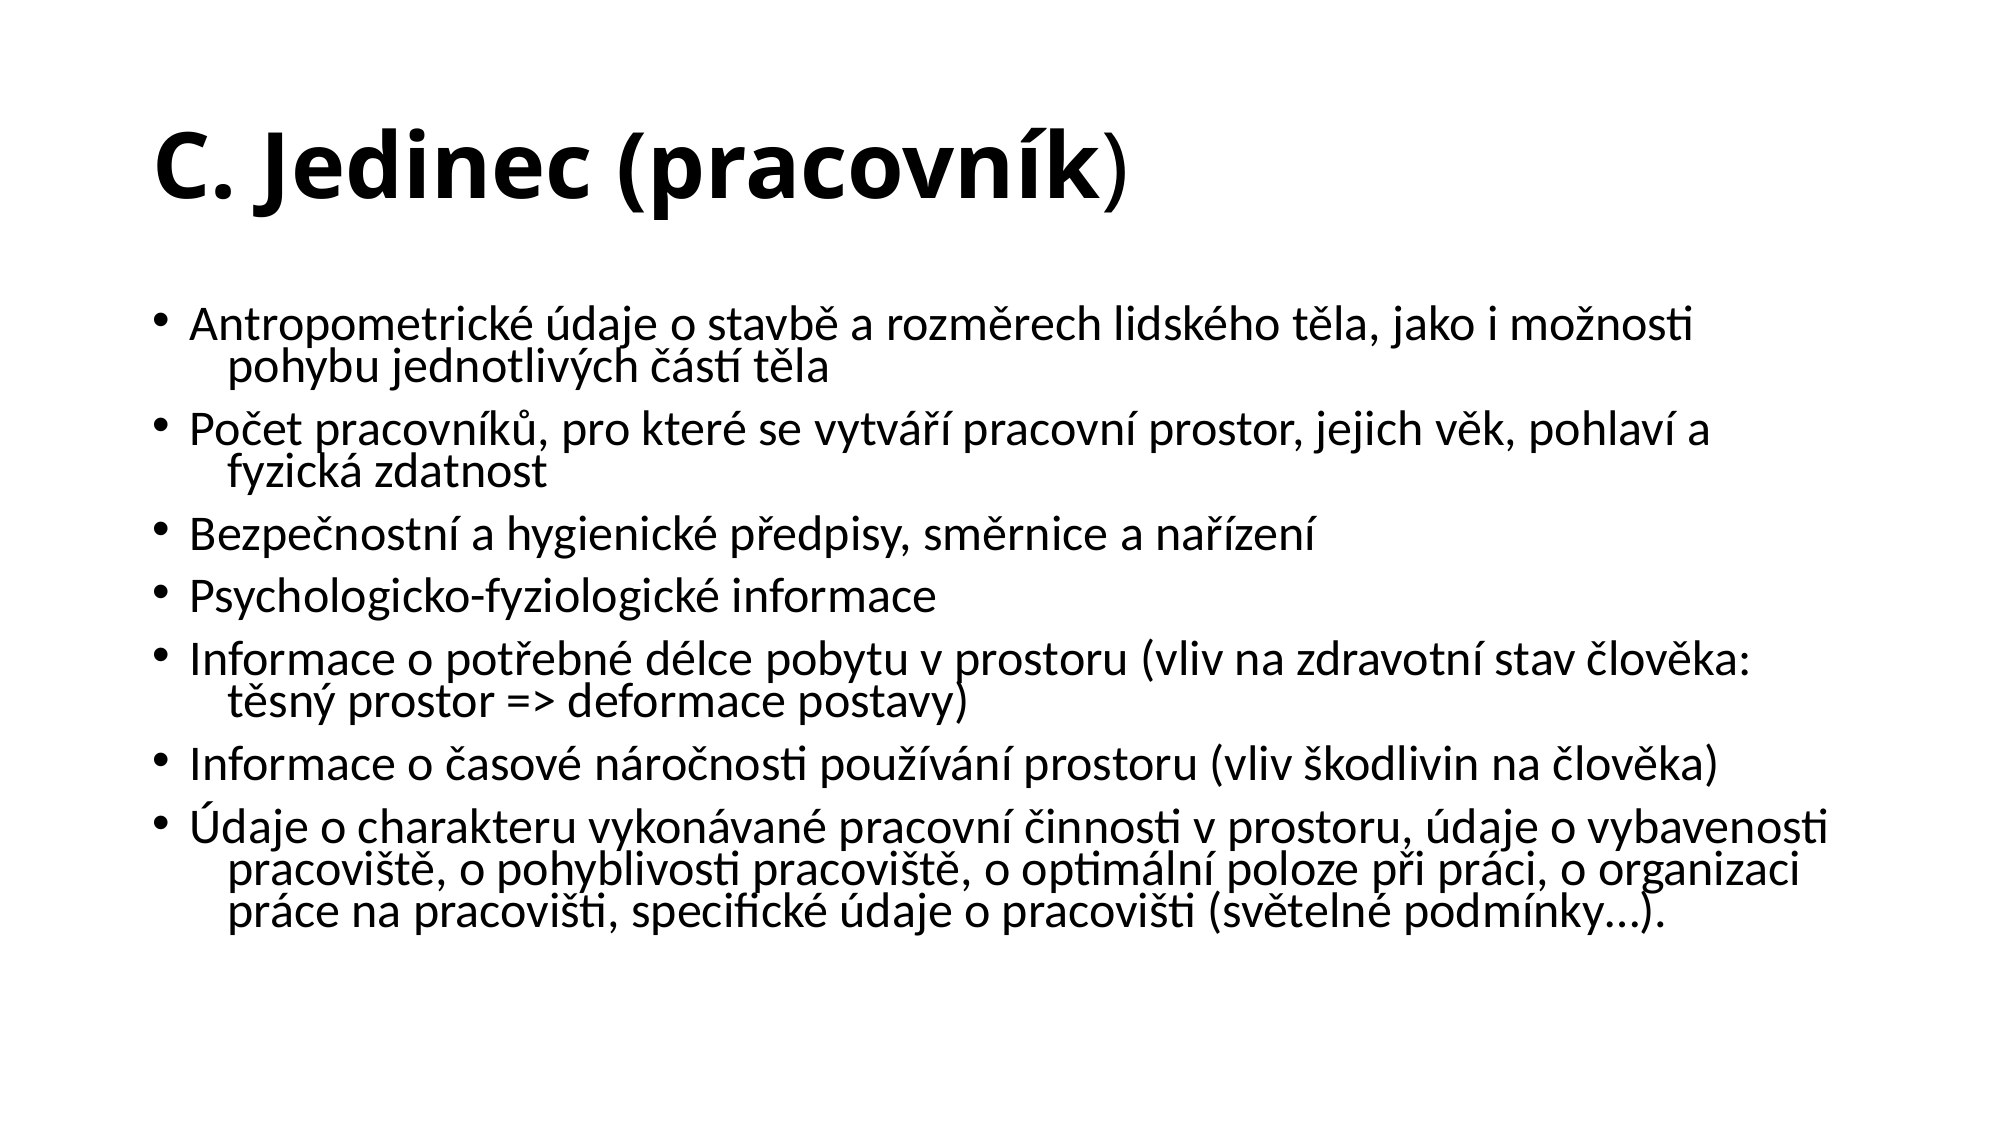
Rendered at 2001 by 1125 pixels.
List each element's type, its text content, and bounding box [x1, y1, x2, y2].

list Antropometrické údaje o stavbě a rozměrech lidského těla, jako i možnosti pohybu jednotlivých částí těla Počet pracovníků, pro které se vytváří pracovní prostor, jejich věk, pohlaví a fyzická zdatnost Bezpečnostní a hygienické předpisy, směrnice a nařízení Psychologicko-fyziologické informace Informace o potřebné délce pobytu v prostoru (vliv na zdravotní stav člověka: těsný prostor => deformace postavy) Informace o časové náročnosti používání prostoru (vliv škodlivin na člověka) Údaje o charakteru vykonávané pracovní činnosti v prostoru, údaje o vybavenosti pracoviště, o pohyblivosti pracoviště, o optimální poloze při práci, o organizaci práce na pracovišti, specifické údaje o pracovišti (světelné podmínky…). [137, 299, 1863, 1014]
title C. Jedinec (pracovník) [137, 59, 1863, 278]
